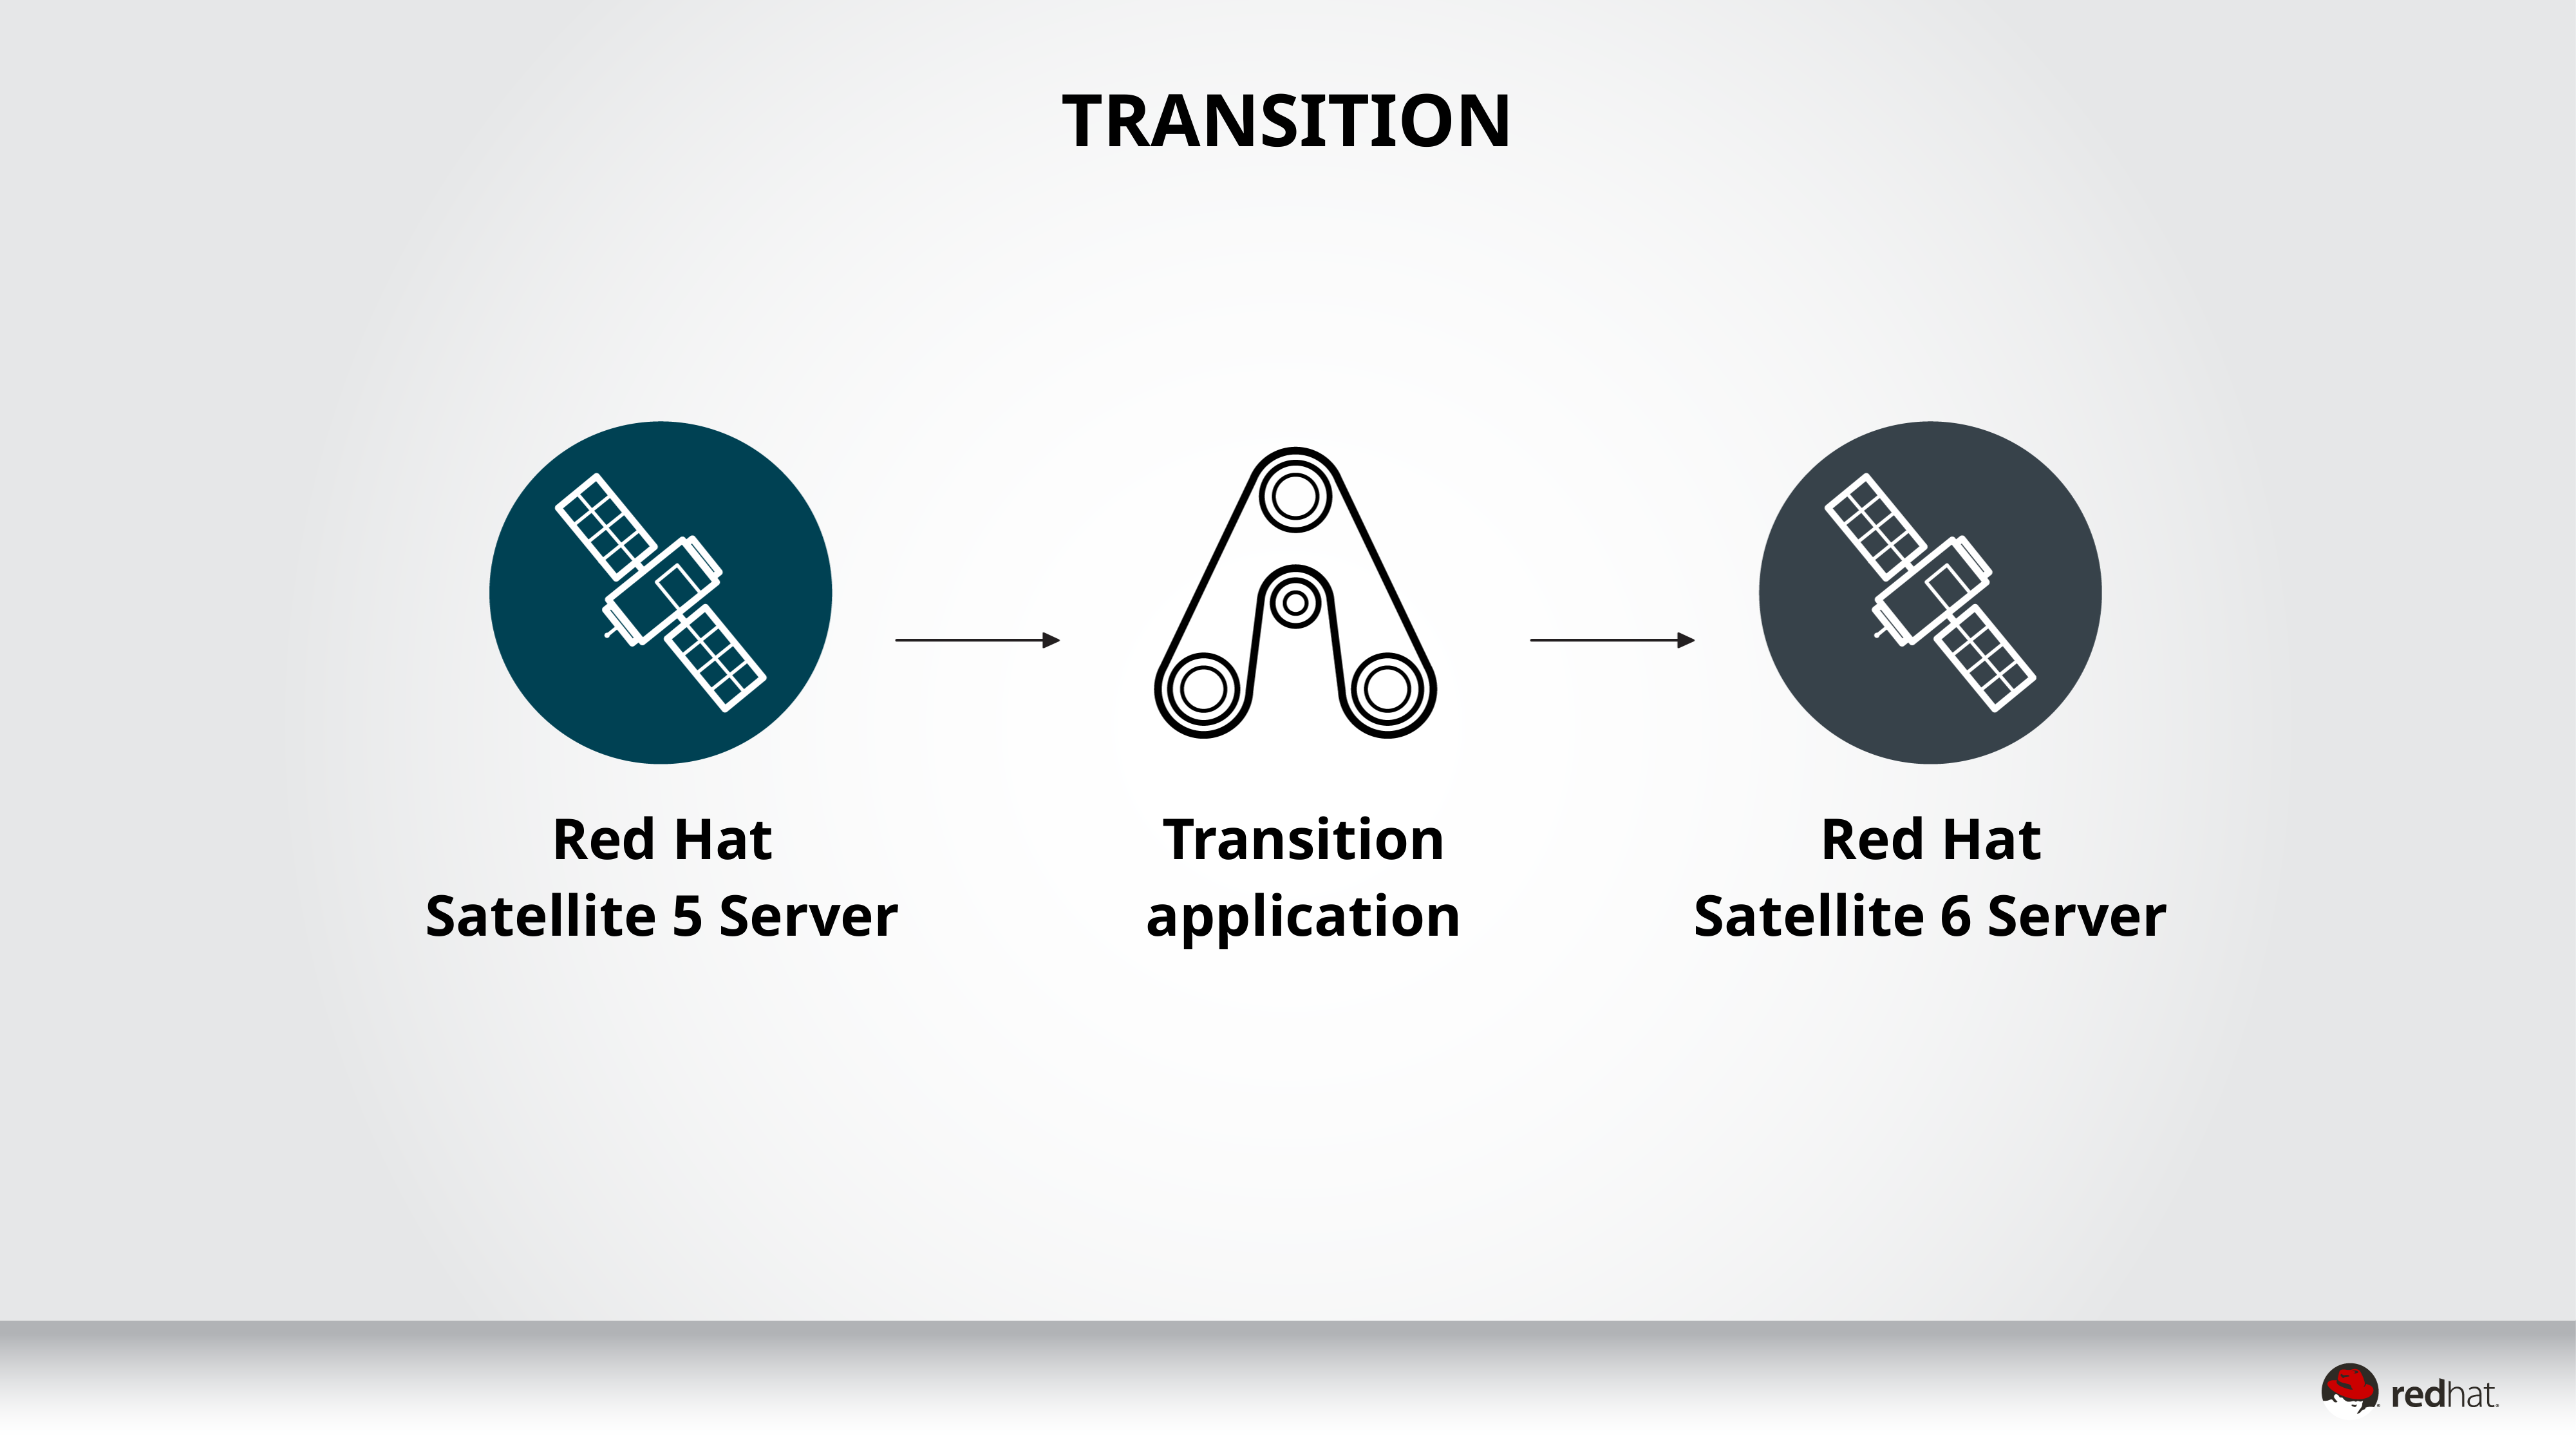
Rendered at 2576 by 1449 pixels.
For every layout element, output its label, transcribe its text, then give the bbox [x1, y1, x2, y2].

text_box Red Hat Satellite 5 Server [415, 794, 898, 947]
text_box TRANSITION [406, 67, 2170, 169]
text_box Red Hat Satellite 6 Server [1684, 794, 2167, 947]
text_box Transition application [1136, 794, 1450, 947]
picture [0, 0, 2576, 1449]
